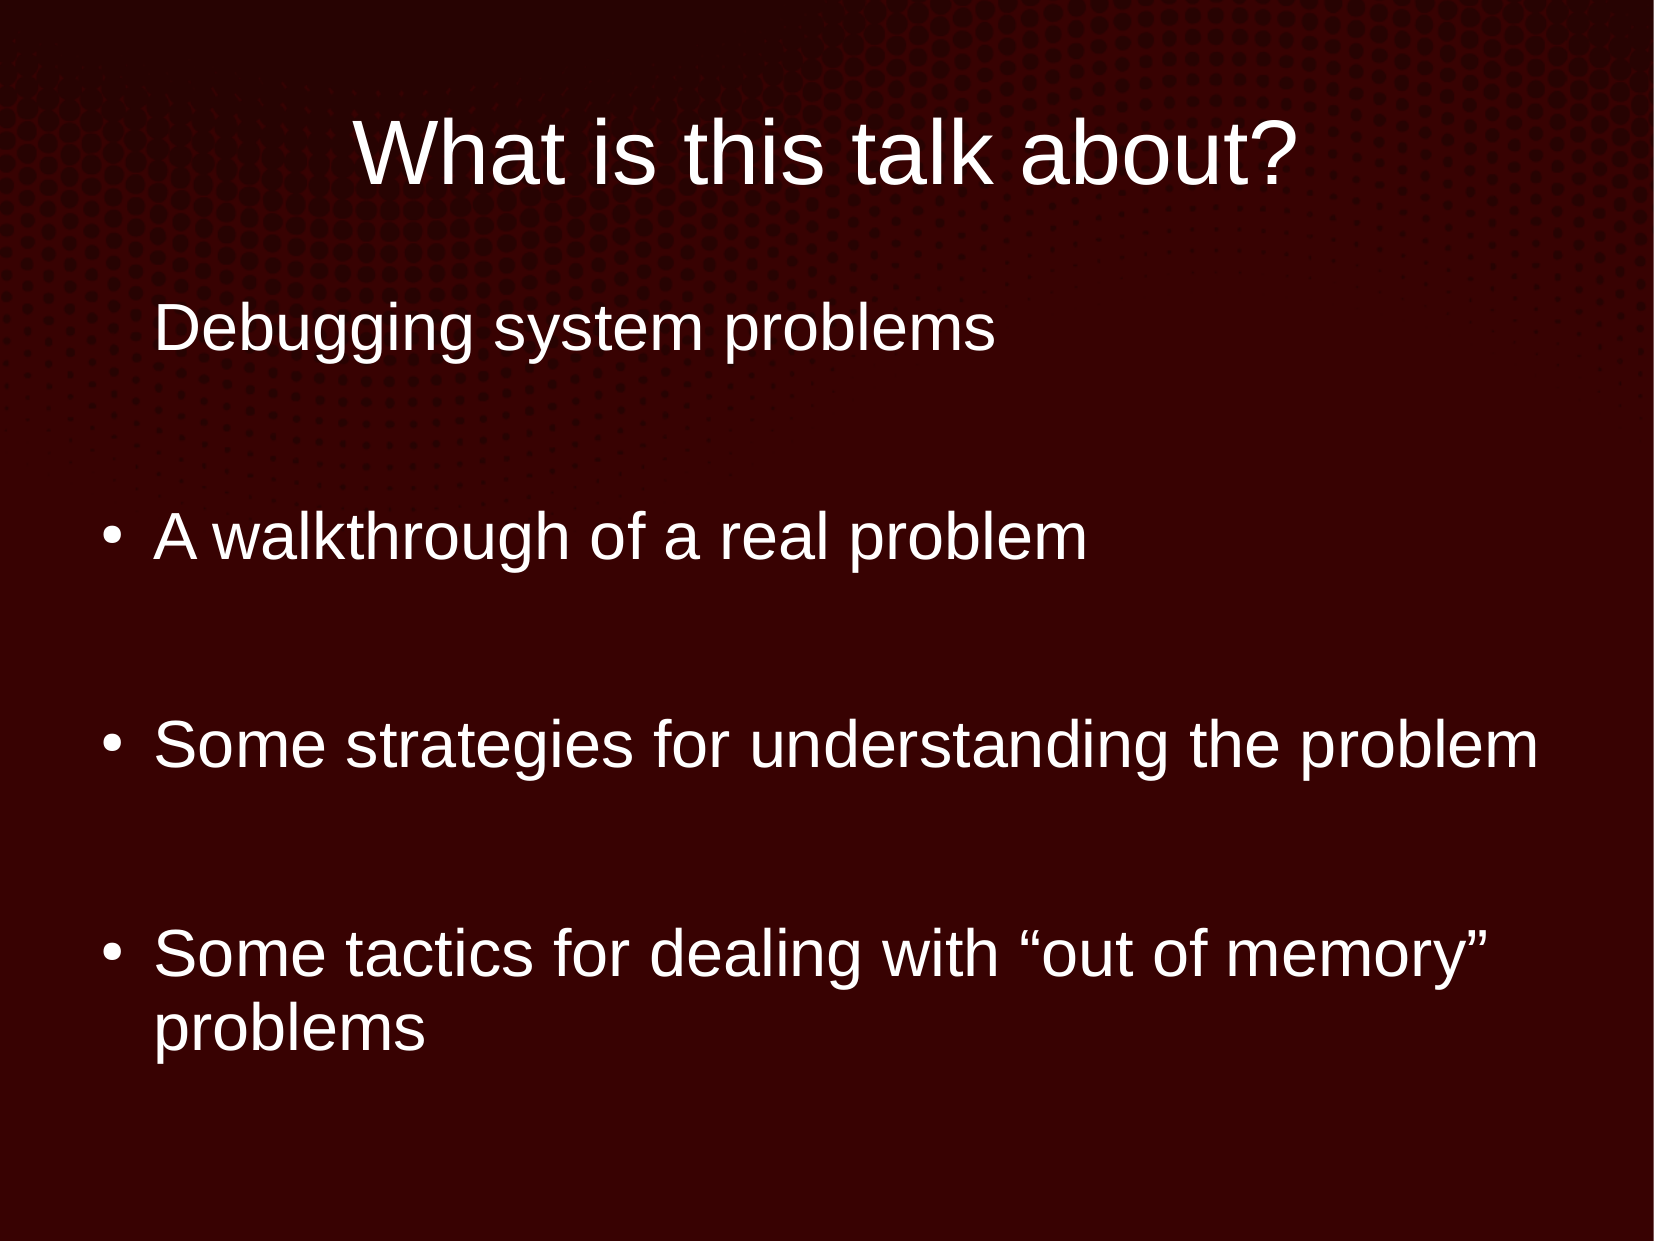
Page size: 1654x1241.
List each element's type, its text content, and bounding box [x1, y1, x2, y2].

picture [0, 0, 1654, 1241]
list Debugging system problems A walkthrough of a real problem Some strategies for understanding the problem Some tactics for dealing with “out of memory” problems [82, 290, 1571, 1109]
title What is this talk about? [82, 49, 1571, 257]
